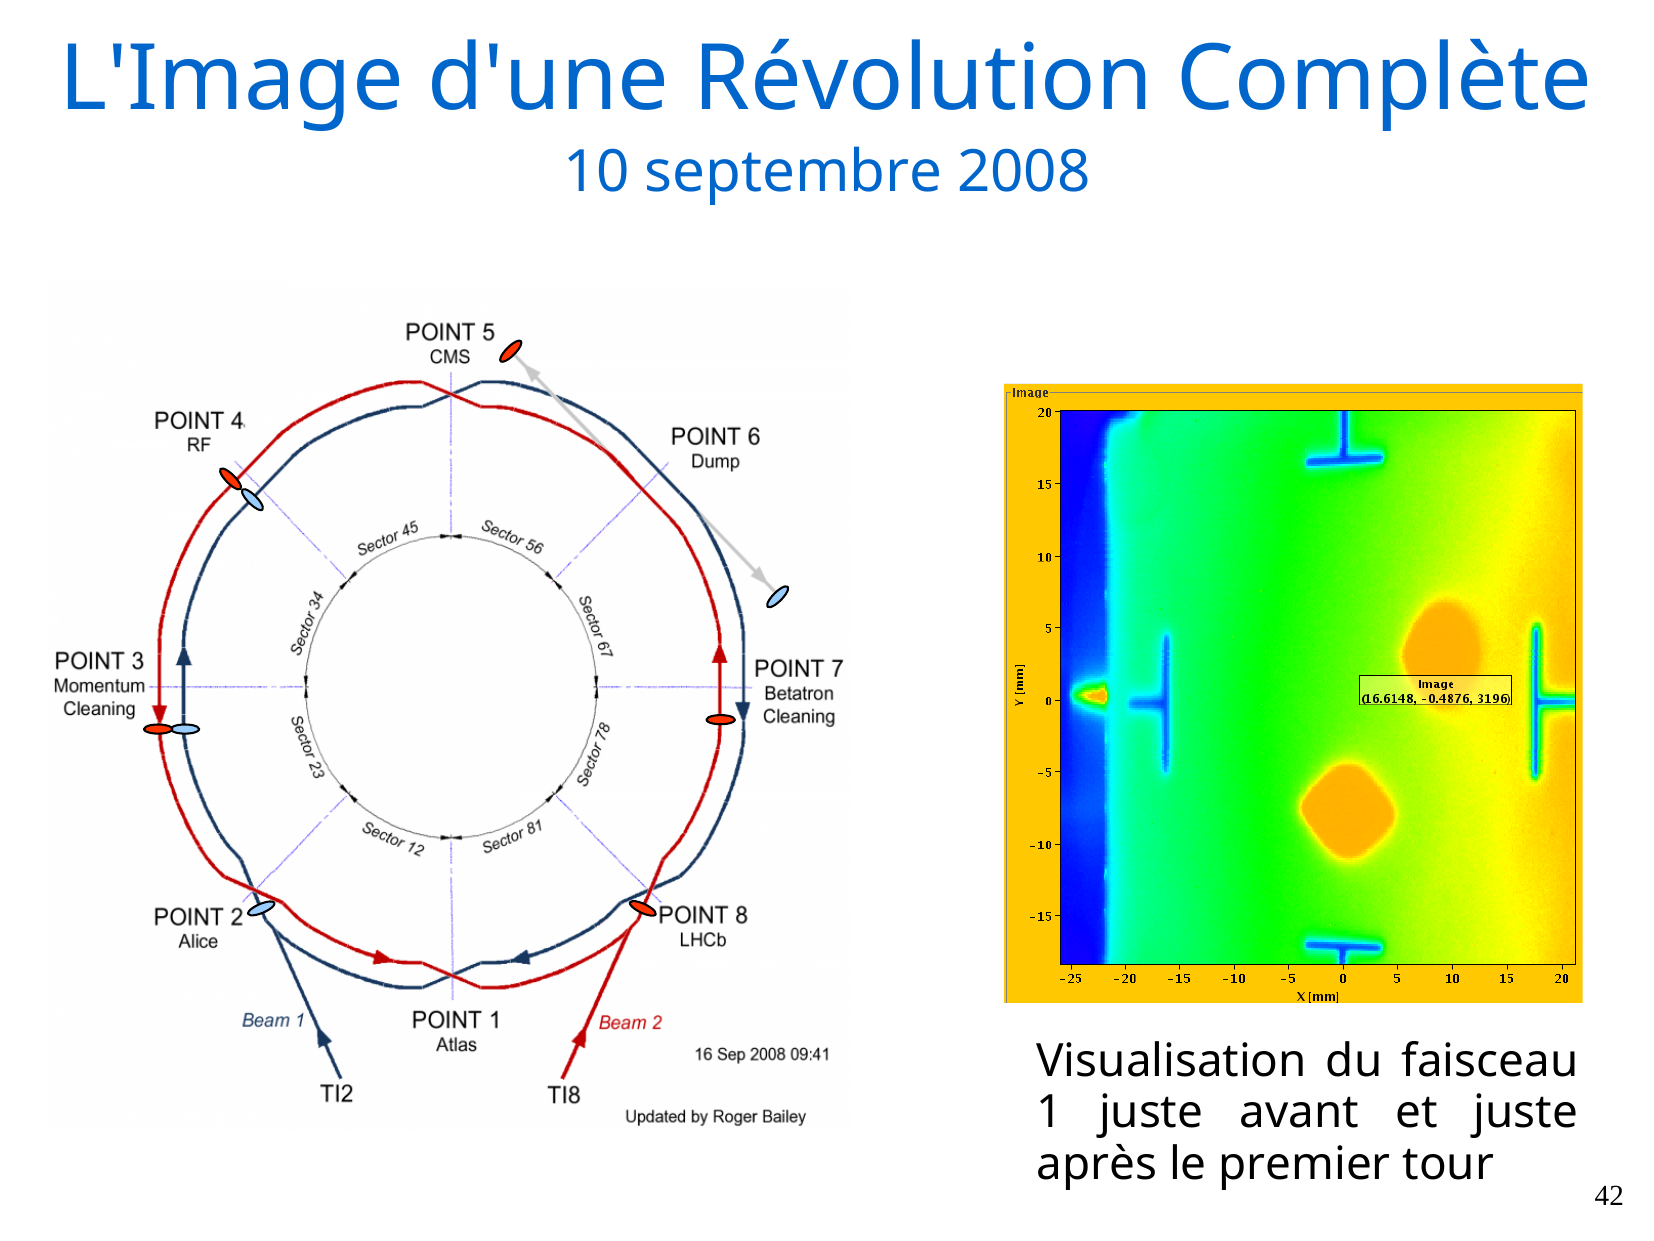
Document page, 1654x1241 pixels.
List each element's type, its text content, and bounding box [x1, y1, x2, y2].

text_box [143, 724, 200, 734]
picture [49, 280, 851, 1131]
title L'Image d'une Révolution Complète 10 septembre 2008 [0, 8, 1654, 216]
text_box Visualisation du faisceau 1 juste avant et juste après le premier tour [1021, 1027, 1594, 1198]
text_box [500, 340, 522, 362]
text_box [706, 715, 735, 725]
text_box [242, 489, 263, 511]
picture [1003, 383, 1583, 1003]
text_box [248, 901, 275, 916]
text_box [767, 586, 788, 608]
text_box [629, 901, 656, 916]
text_box [220, 468, 241, 490]
